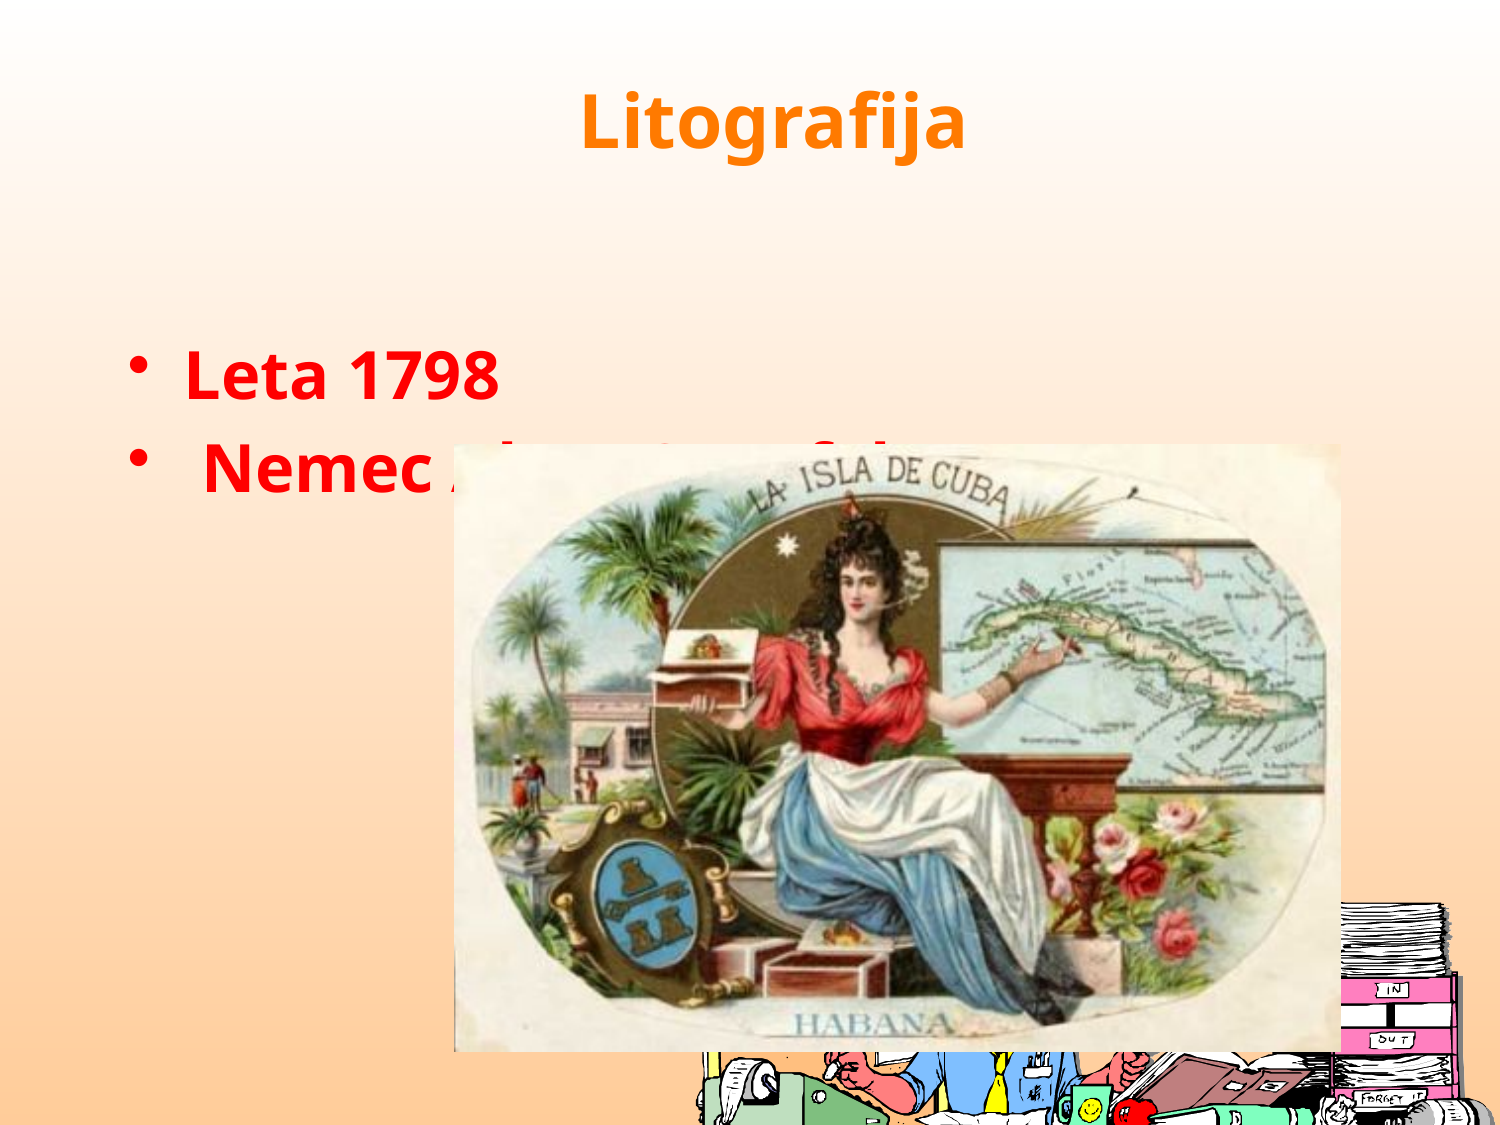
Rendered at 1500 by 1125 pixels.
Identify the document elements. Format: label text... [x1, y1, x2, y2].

list Leta 1798 Nemec Aloys Senefel [112, 324, 1388, 1000]
text_box Litografija [253, 66, 1294, 259]
picture [454, 444, 1341, 1052]
